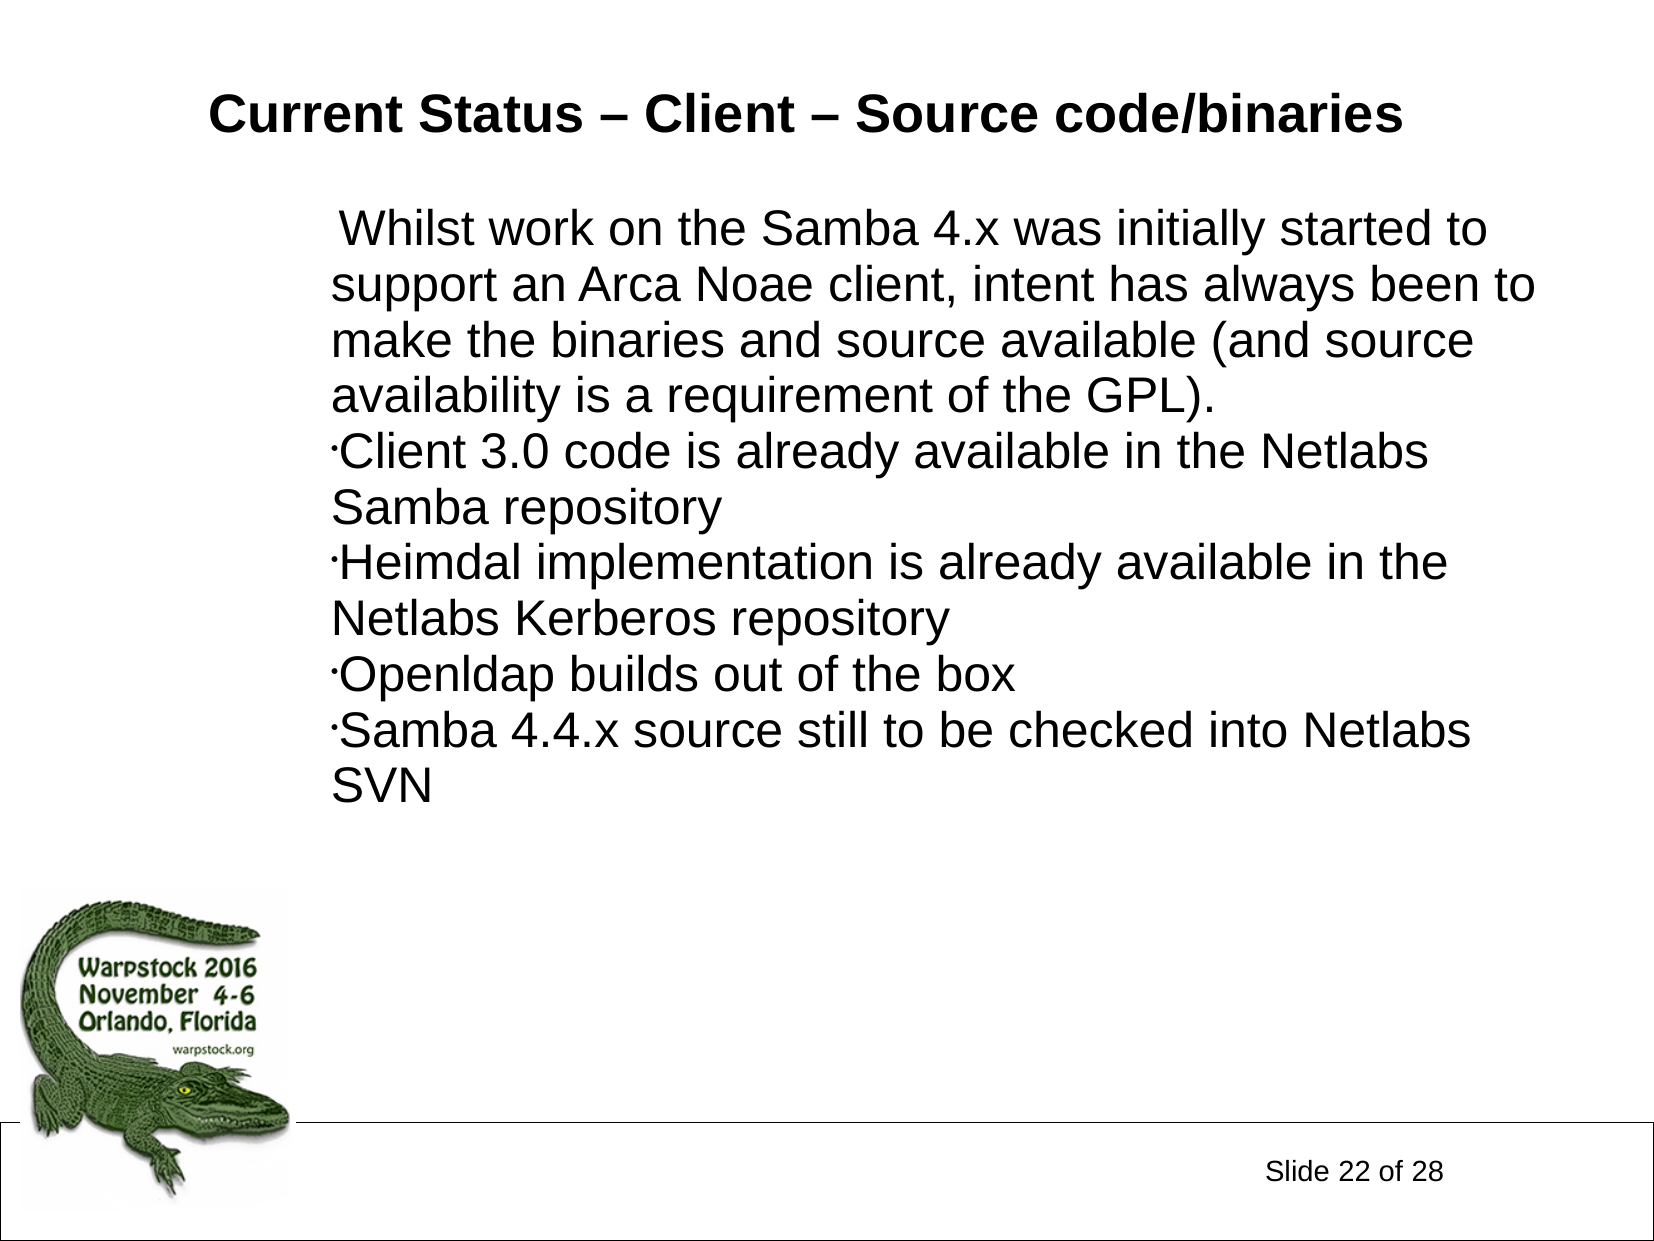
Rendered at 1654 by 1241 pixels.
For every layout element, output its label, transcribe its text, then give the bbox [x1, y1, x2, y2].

title Current Status – Client – Source code/binaries [177, 49, 1571, 178]
subtitle Whilst work on the Samba 4.x was initially started to support an Arca Noae client, intent has always been to make the binaries and source available (and source availability is a requirement of the GPL). Client 3.0 code is already available in the Netlabs Samba repository Heimdal implementation is already available in the Netlabs Kerberos repository Openldap builds out of the box Samba 4.4.x source still to be checked into Netlabs SVN [318, 200, 1565, 1037]
picture [20, 888, 296, 1211]
